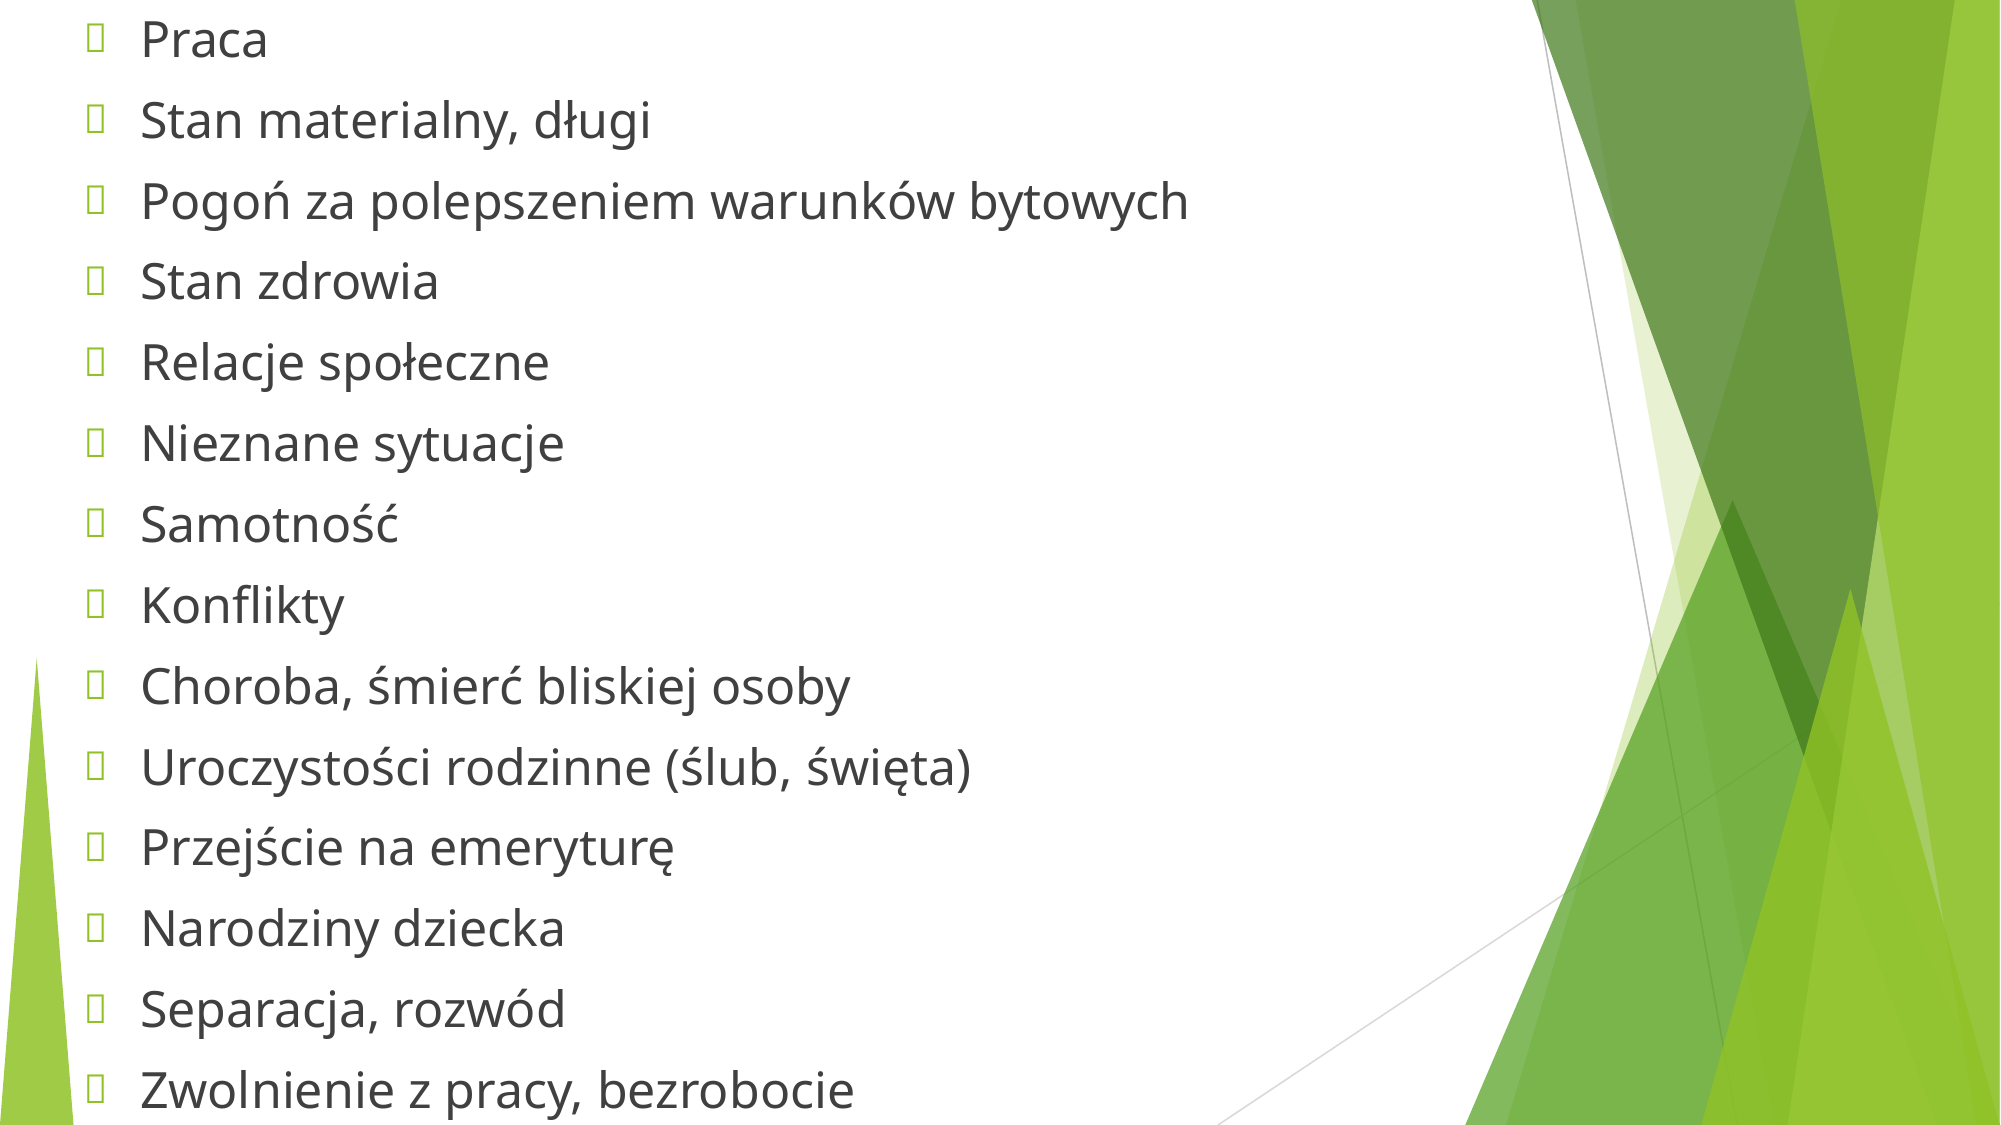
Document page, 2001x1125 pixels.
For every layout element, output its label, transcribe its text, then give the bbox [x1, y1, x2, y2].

list Praca Stan materialny, długi Pogoń za polepszeniem warunków bytowych Stan zdrowia Relacje społeczne Nieznane sytuacje Samotność Konflikty Choroba, śmierć bliskiej osoby Uroczystości rodzinne (ślub, święta) Przejście na emeryturę Narodziny dziecka Separacja, rozwód Zwolnienie z pracy, bezrobocie Ciąża Trudności seksualne Kradzież, włamanie Publiczne przemówienia Przeprowadzka Wykroczenia prawne Wypadek Życie w szybkim tempie [68, 0, 1940, 1125]
